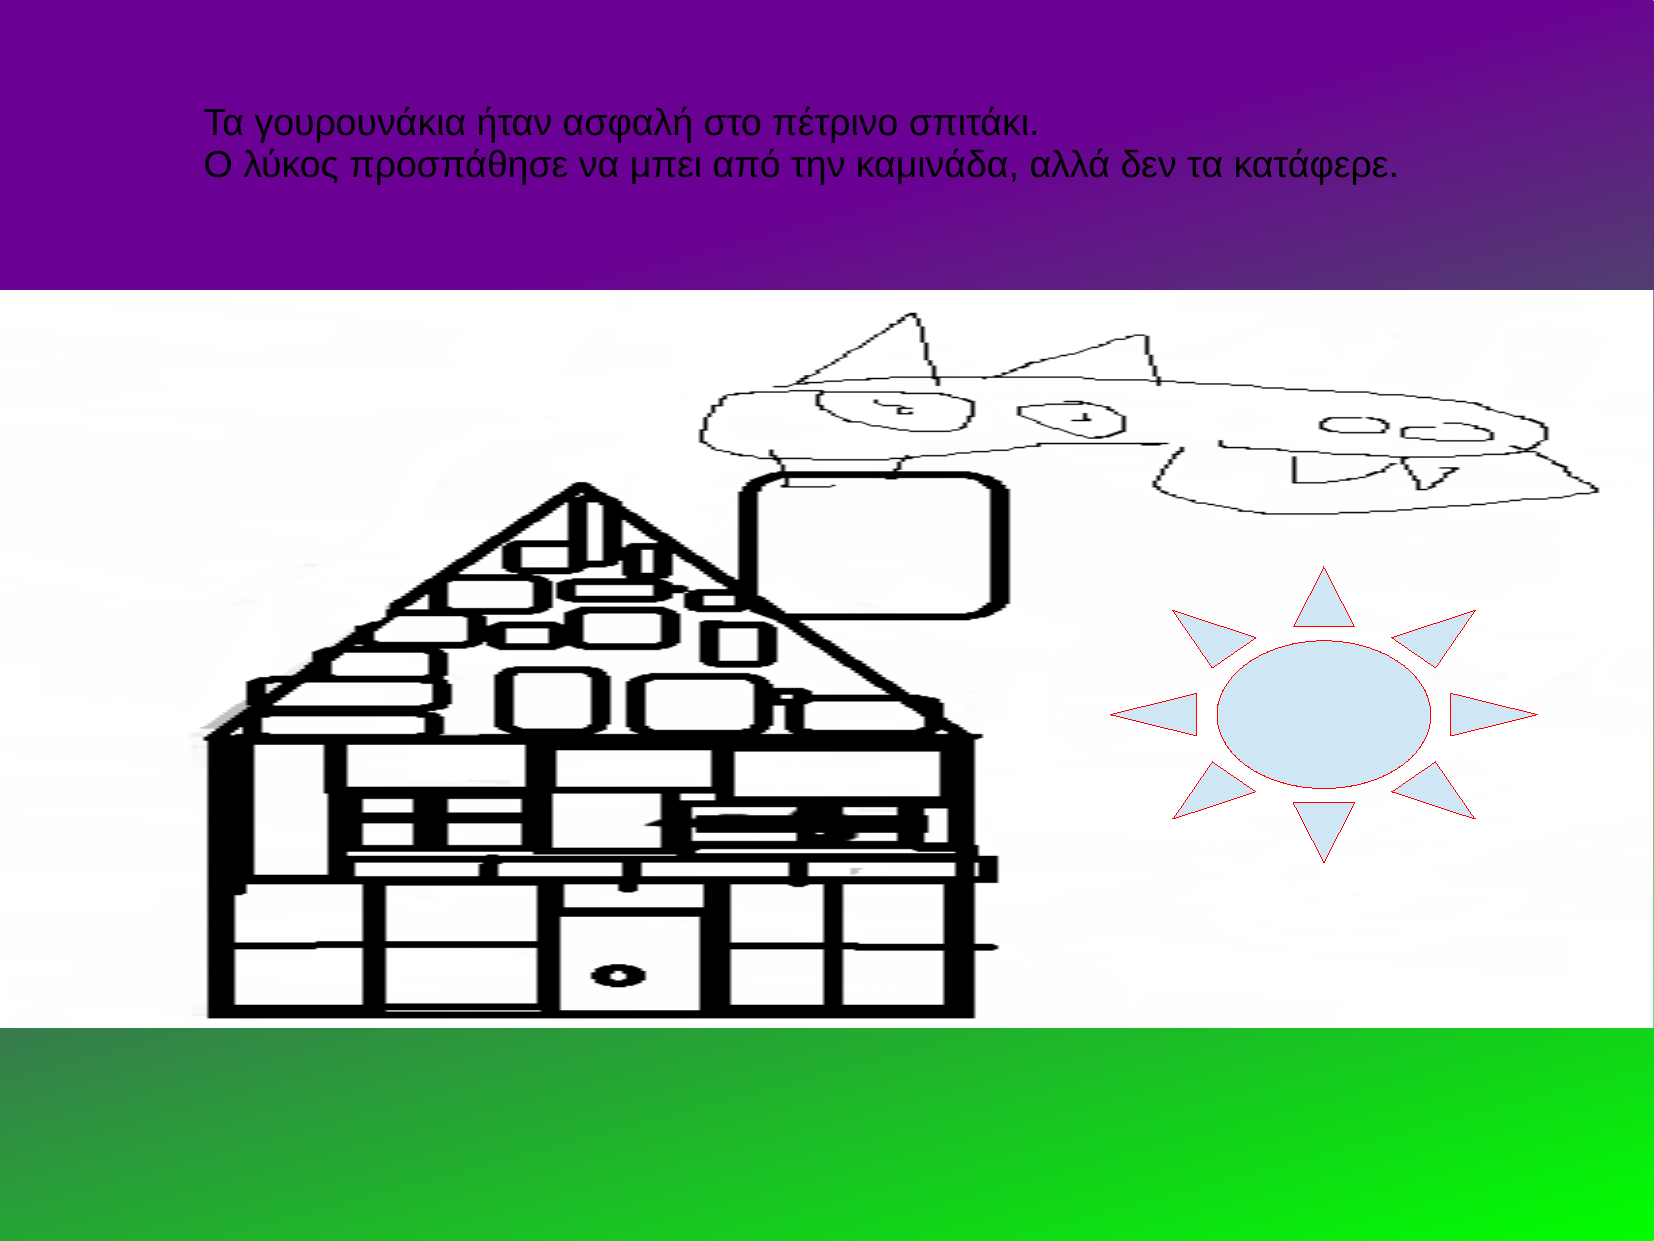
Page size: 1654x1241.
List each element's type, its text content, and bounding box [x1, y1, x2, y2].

text_box [1450, 693, 1538, 736]
text_box [1172, 761, 1256, 819]
text_box [1217, 640, 1431, 789]
text_box Τα γουρουνάκια ήταν ασφαλή στο πέτρινο σπιτάκι. Ο λύκος προσπάθησε να μπει από την καμινάδα, αλλά δεν τα κατάφερε. [188, 94, 1415, 194]
text_box [1110, 693, 1197, 736]
text_box [1391, 761, 1476, 819]
picture [0, 290, 1654, 1028]
text_box [1391, 610, 1476, 668]
text_box [1172, 610, 1256, 668]
text_box [1293, 566, 1355, 627]
text_box [1293, 802, 1355, 863]
